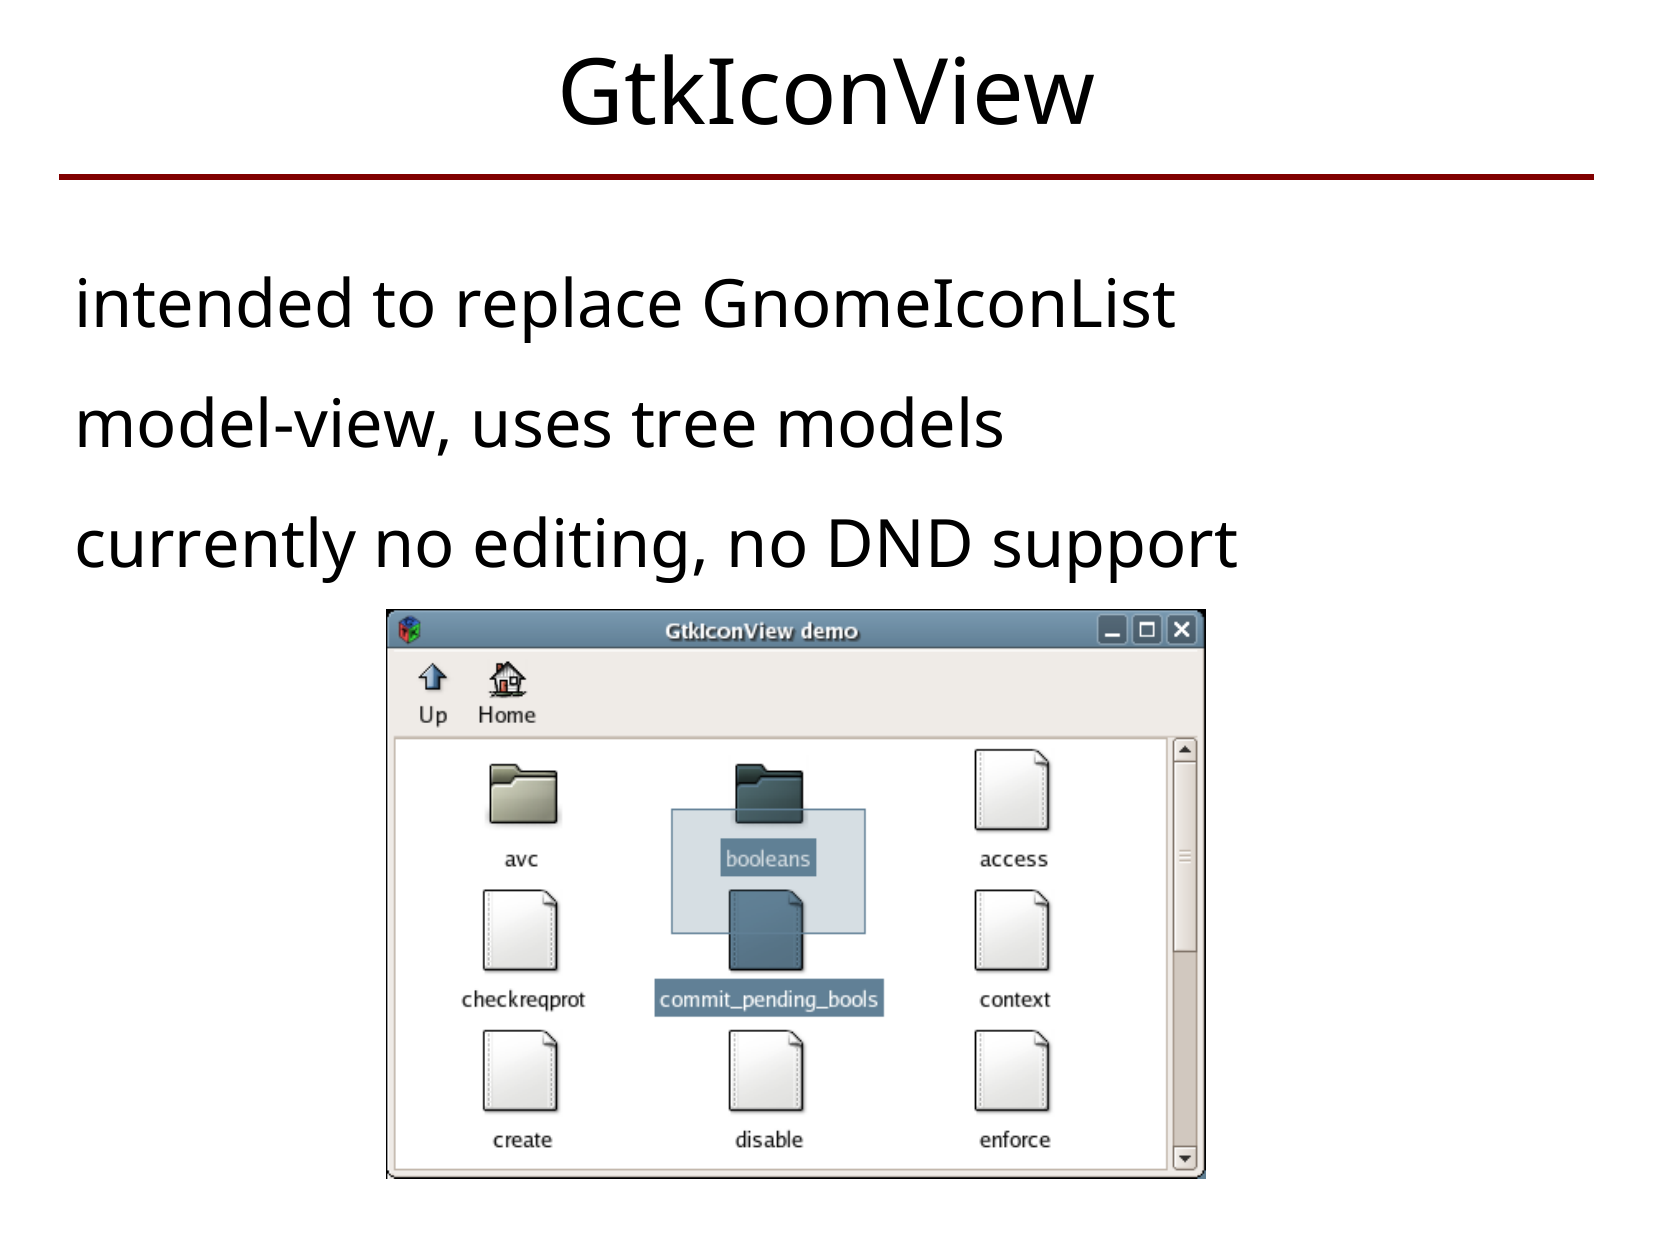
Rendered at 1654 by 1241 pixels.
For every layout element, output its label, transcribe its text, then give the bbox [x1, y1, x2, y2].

title GtkIconView [59, 0, 1595, 178]
picture [386, 609, 1206, 1179]
list intended to replace GnomeIconList model-view, uses tree models currently no editing, no DND support [56, 255, 1600, 1191]
